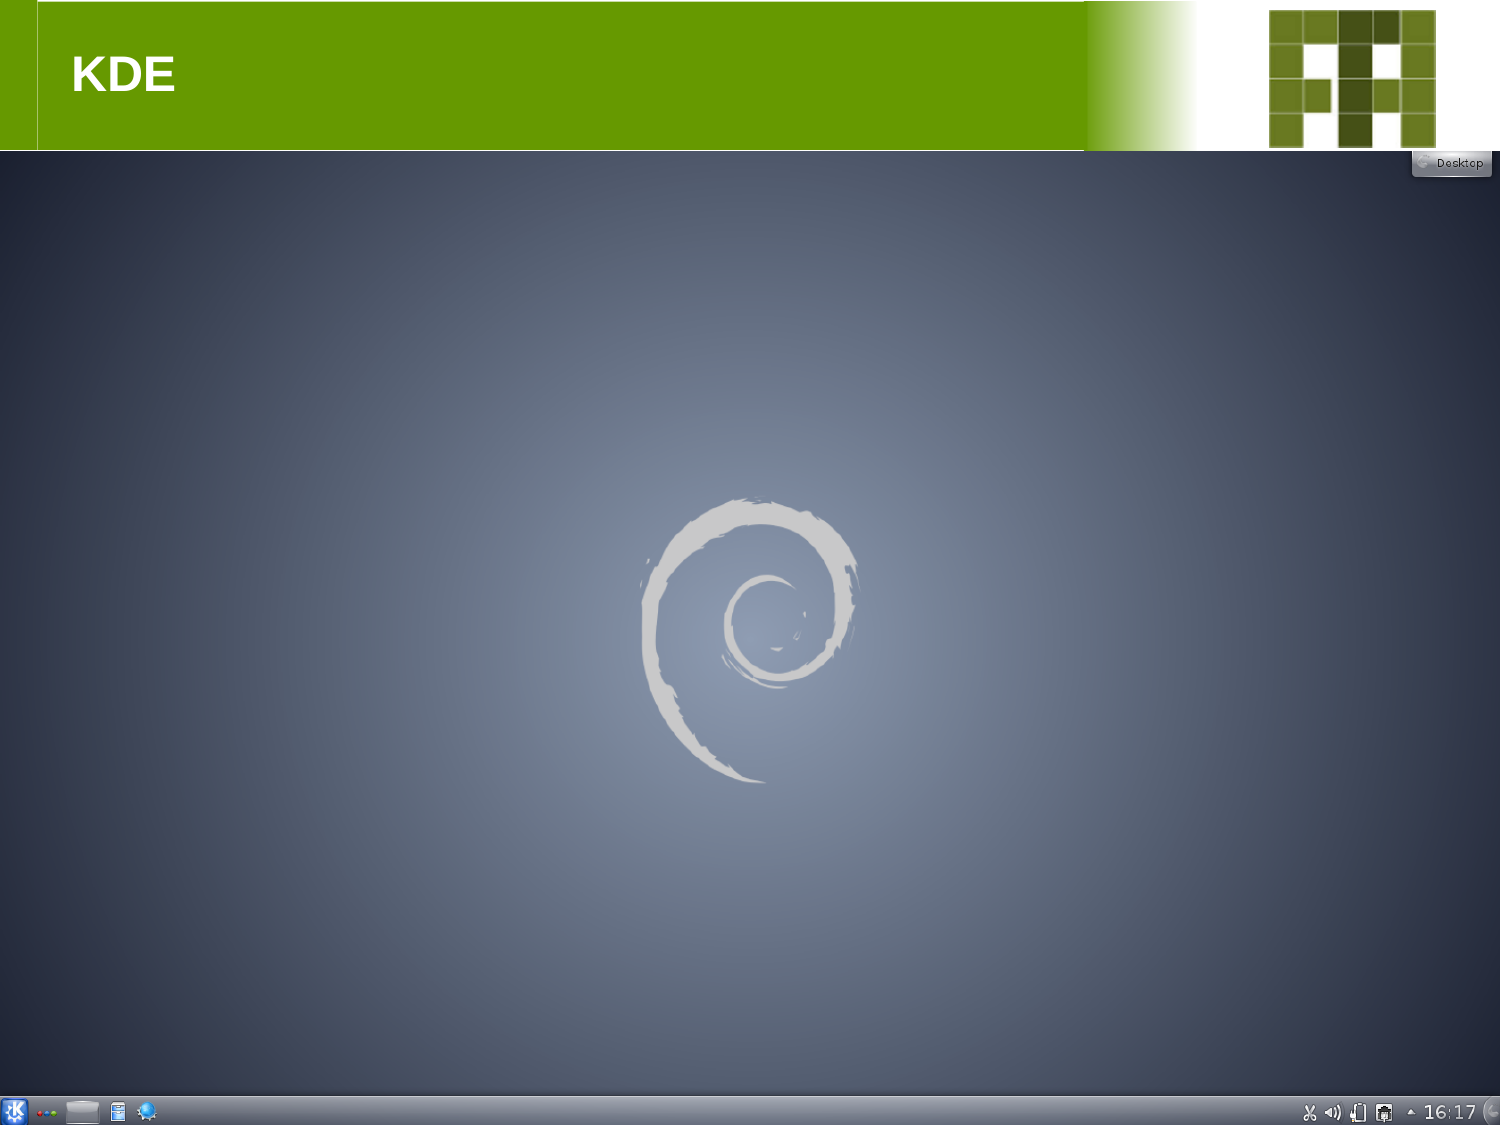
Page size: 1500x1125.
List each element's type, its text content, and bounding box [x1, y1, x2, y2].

picture [0, 151, 1500, 1125]
title KDE [56, 1, 1107, 151]
picture [1269, 10, 1436, 148]
